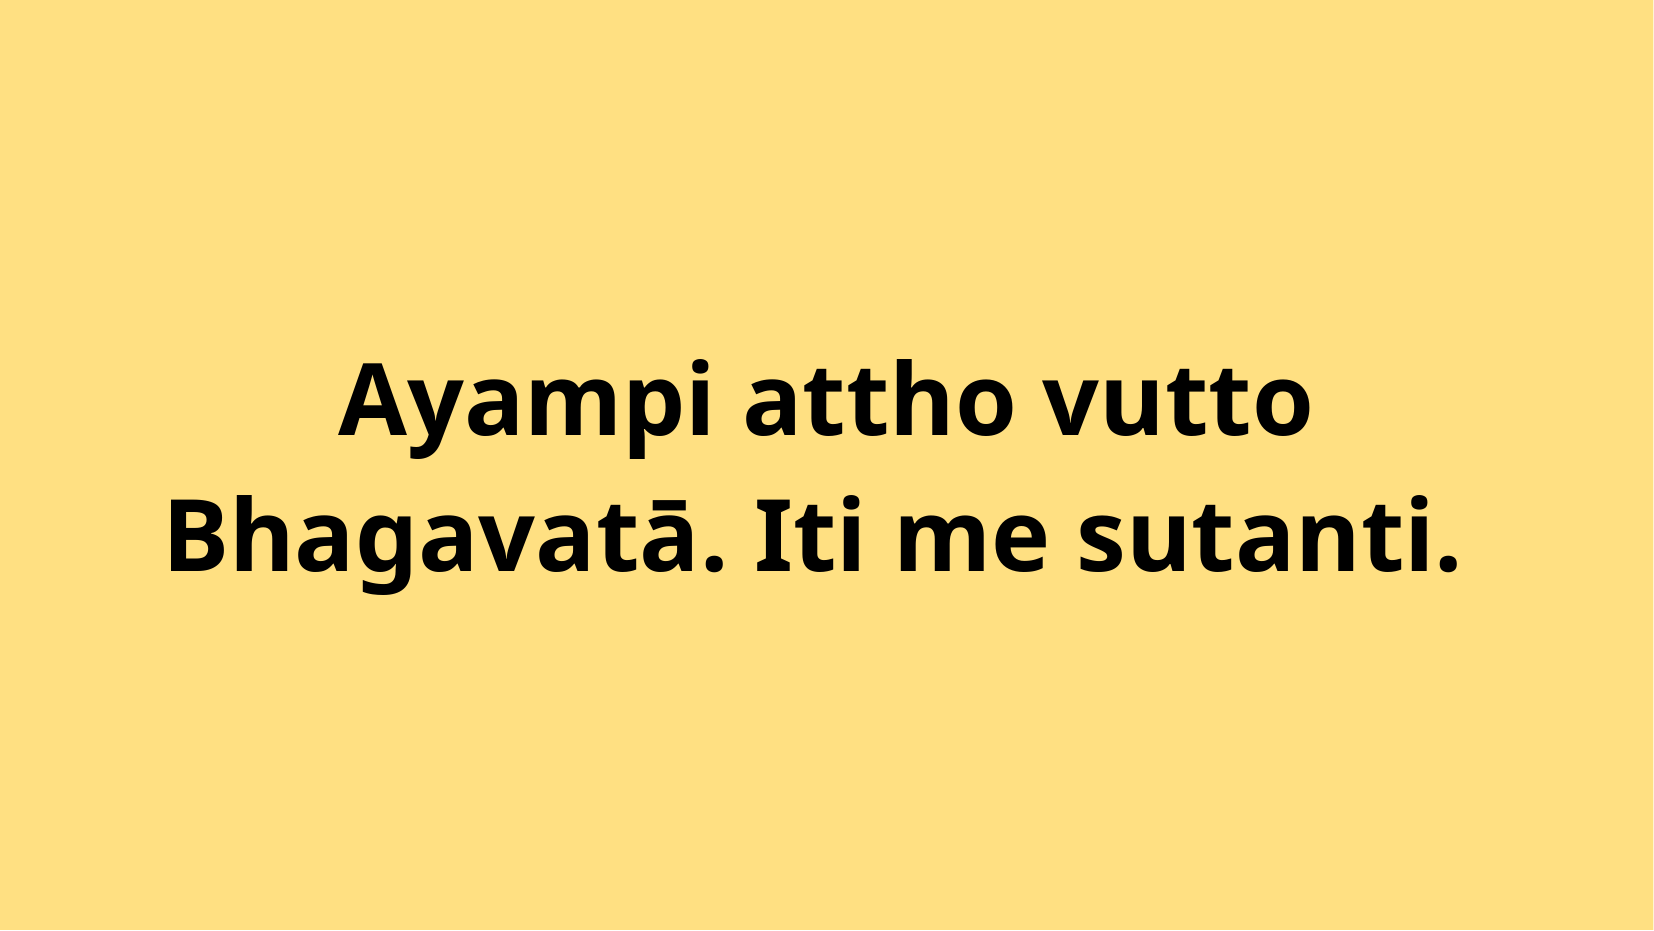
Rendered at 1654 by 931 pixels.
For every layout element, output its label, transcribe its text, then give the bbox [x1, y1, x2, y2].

subtitle Ayampi attho vutto Bhagavatā. Iti me sutanti. [82, 0, 1571, 931]
